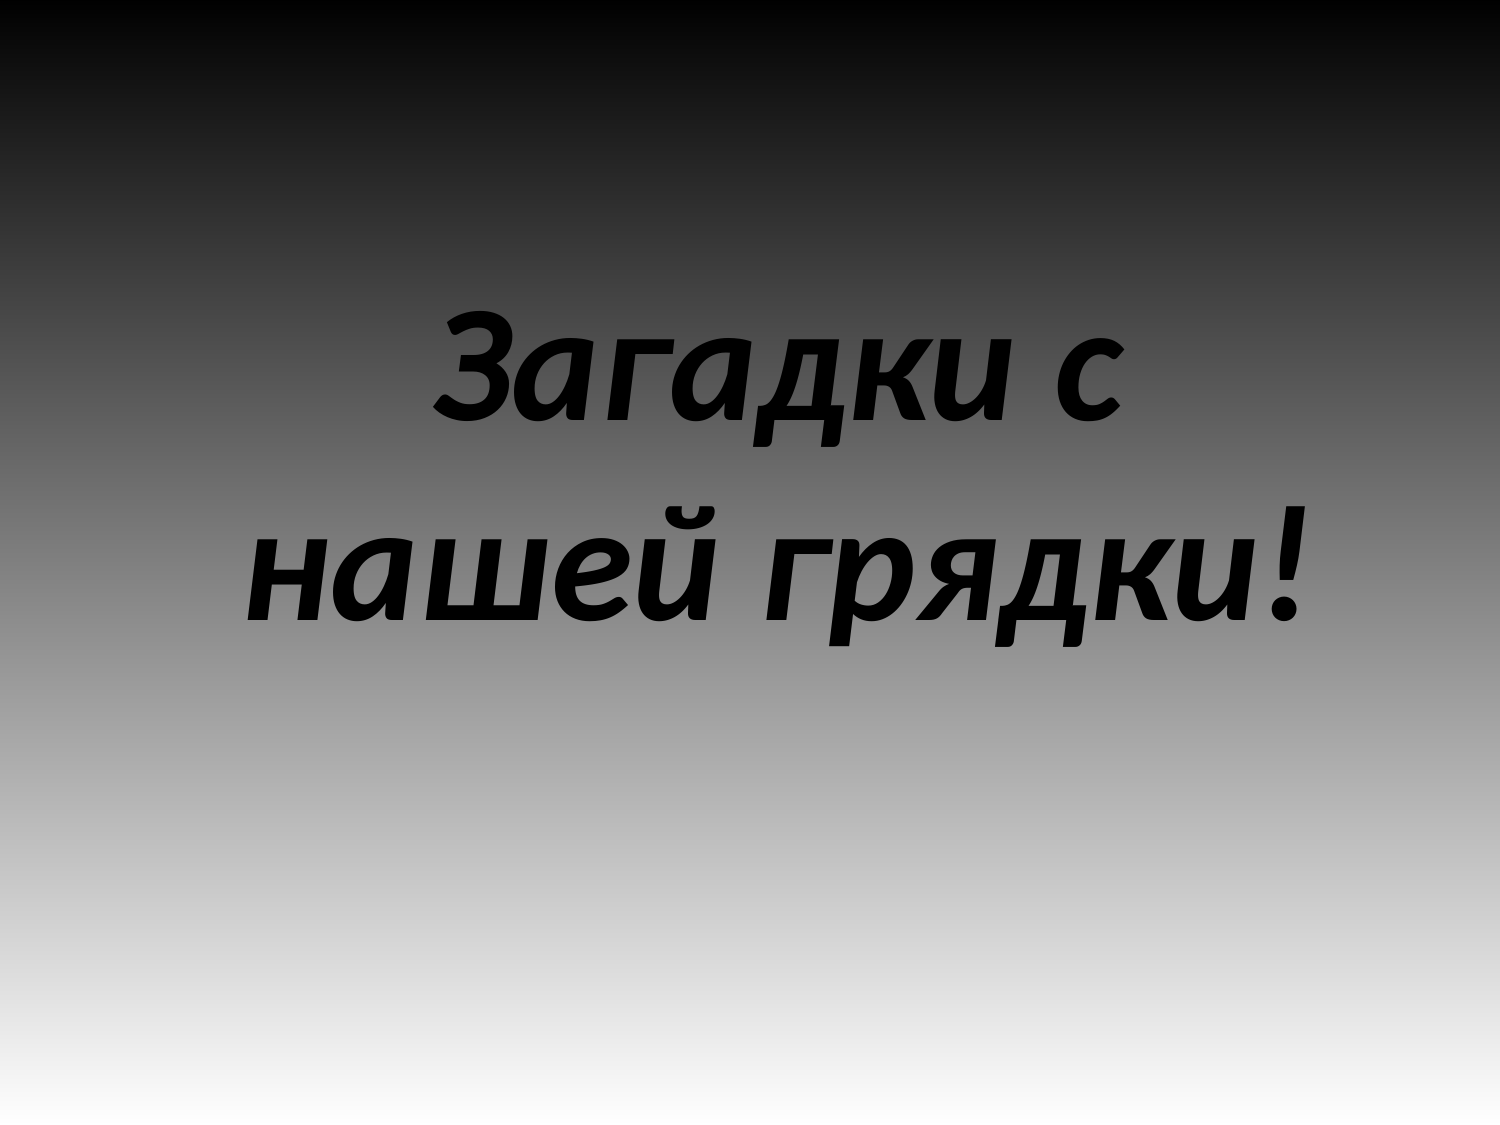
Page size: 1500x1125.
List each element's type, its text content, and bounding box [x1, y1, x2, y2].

text_box Загадки с нашей грядки! [222, 246, 1333, 661]
